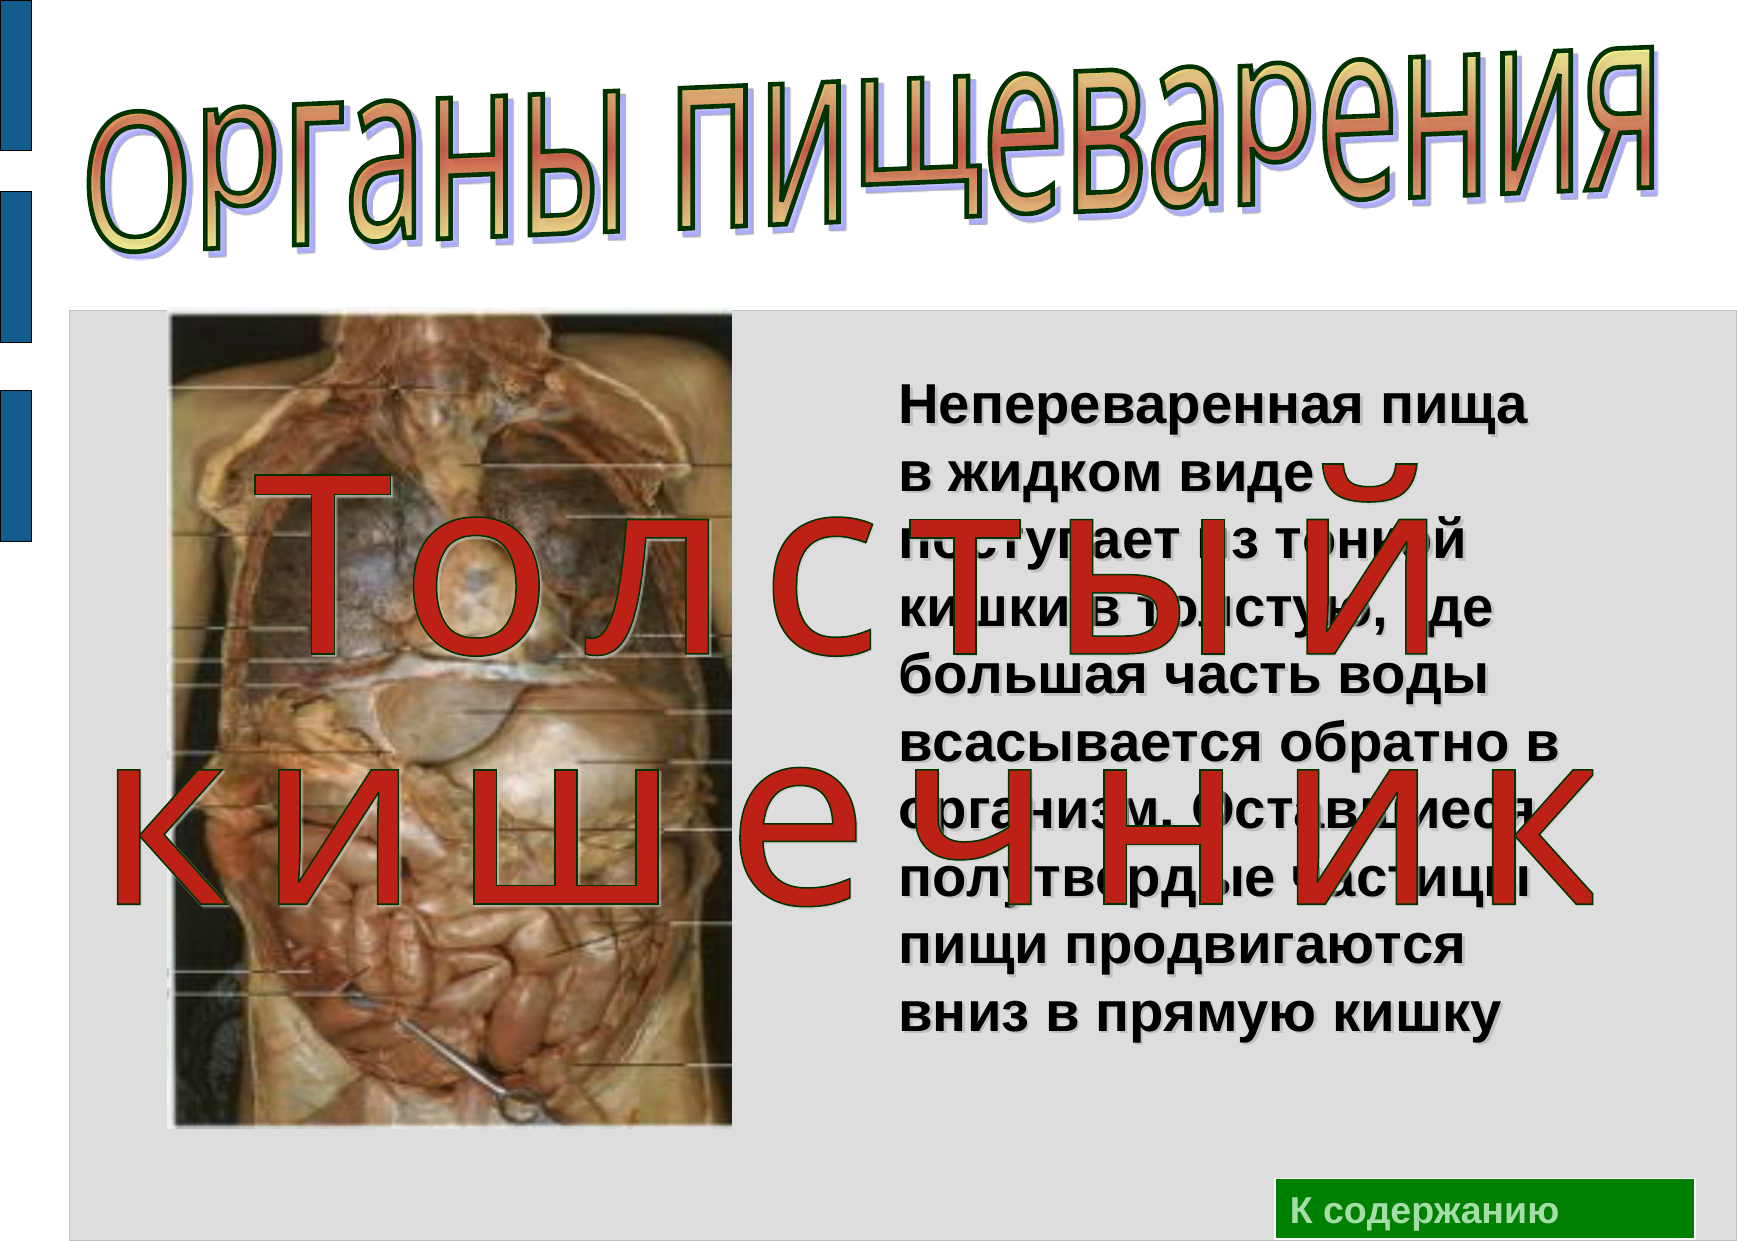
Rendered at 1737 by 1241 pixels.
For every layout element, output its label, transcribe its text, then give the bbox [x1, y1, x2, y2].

text_box Толстый кишечник [1307, 519, 1427, 654]
text_box К содержанию [1275, 1178, 1696, 1240]
text_box Толстый кишечник [117, 769, 227, 905]
text_box Толстый кишечник [915, 769, 1031, 905]
text_box Органы пищеварения [1324, 59, 1391, 200]
text_box Толстый кишечник [739, 767, 856, 907]
text_box Органы пищеварения [989, 73, 1057, 214]
text_box Органы пищеварения [1585, 47, 1652, 191]
text_box Толстый кишечник [255, 474, 391, 654]
text_box Толстый кишечник [1104, 769, 1223, 905]
text_box Органы пищеварения [1240, 62, 1309, 205]
text_box Органы пищеварения [680, 85, 746, 229]
text_box Толстый кишечник [910, 519, 1021, 654]
text_box Органы пищеварения [294, 102, 342, 246]
text_box Толстый кишечник [278, 769, 399, 905]
text_box Органы пищеварения [863, 76, 980, 217]
text_box Органы пищеварения [437, 95, 506, 239]
text_box Толстый кишечник [474, 770, 659, 905]
text_box Органы пищеварения [351, 100, 414, 242]
text_box Толстый кишечник [413, 517, 540, 657]
picture [167, 307, 732, 1129]
text_box Органы пищеварения [1502, 50, 1571, 194]
text_box Органы пищеварения [88, 111, 185, 252]
text_box Органы пищеварения [1075, 70, 1141, 212]
text_box Толстый кишечник [1297, 769, 1418, 905]
text_box Органы пищеварения [770, 81, 839, 225]
text_box Толстый кишечник [1202, 519, 1225, 654]
text_box Толстый кишечник [585, 519, 709, 656]
text_box Толстый кишечник [1322, 463, 1417, 503]
text_box Толстый кишечник [1492, 769, 1593, 905]
text_box Органы пищеварения [1153, 66, 1217, 208]
text_box Органы пищеварения [1410, 54, 1478, 198]
text_box Органы пищеварения [605, 90, 618, 232]
text_box Толстый кишечник [773, 517, 873, 657]
text_box Органы пищеварения [529, 94, 593, 236]
text_box Толстый кишечник [1070, 519, 1180, 654]
text_box Органы пищеварения [205, 106, 275, 249]
text_box Непереваренная пища в жидком виде поступает из тонкой кишки в толстую, где большая часть воды всасывается обратно в организм. Оставшиеся полутвердые частицы пищи продвигаются вниз в прямую кишку [881, 358, 1594, 1051]
